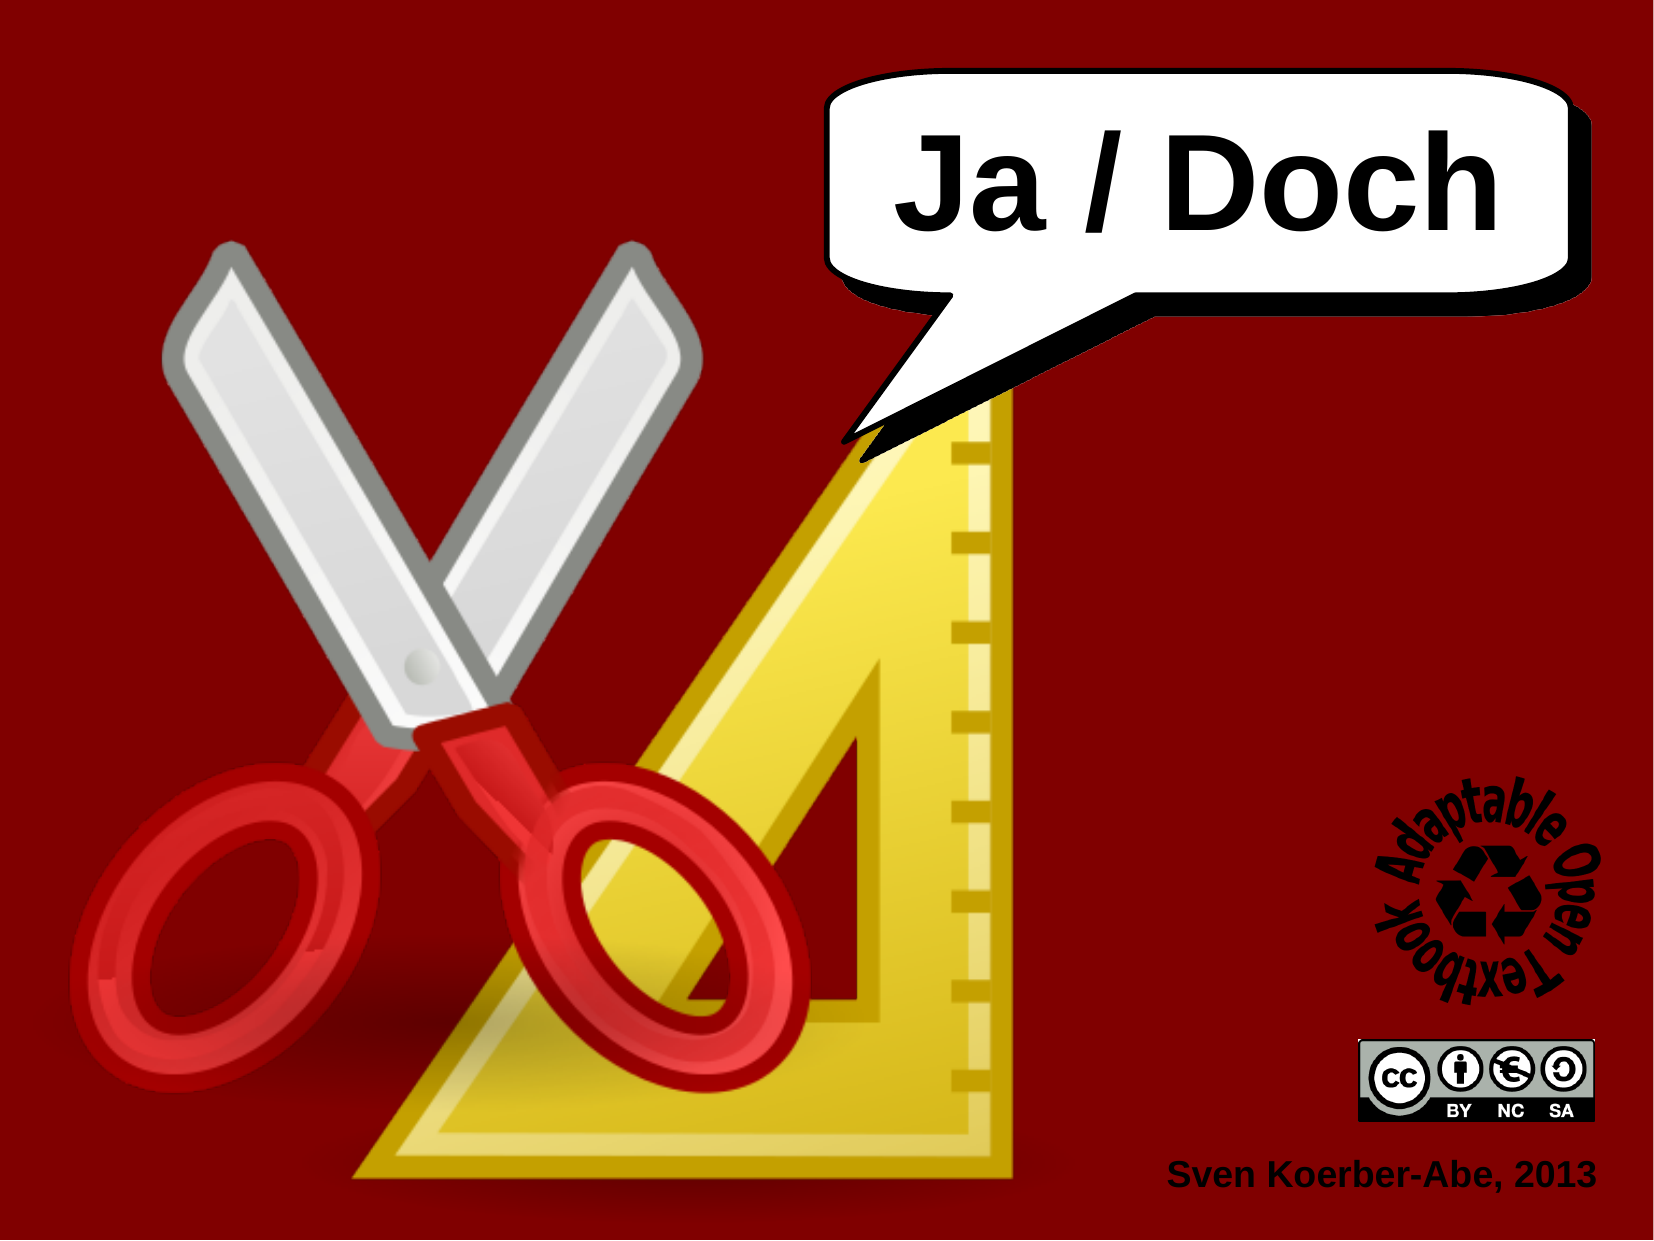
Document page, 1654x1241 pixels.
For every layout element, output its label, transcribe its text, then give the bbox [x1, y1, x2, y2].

picture [1370, 773, 1607, 1010]
text_box Ja / Doch [826, 70, 1571, 442]
picture [5, 171, 1081, 1241]
text_box Sven Koerber-Abe, 2013 [1104, 1145, 1613, 1205]
picture [1358, 1039, 1595, 1123]
